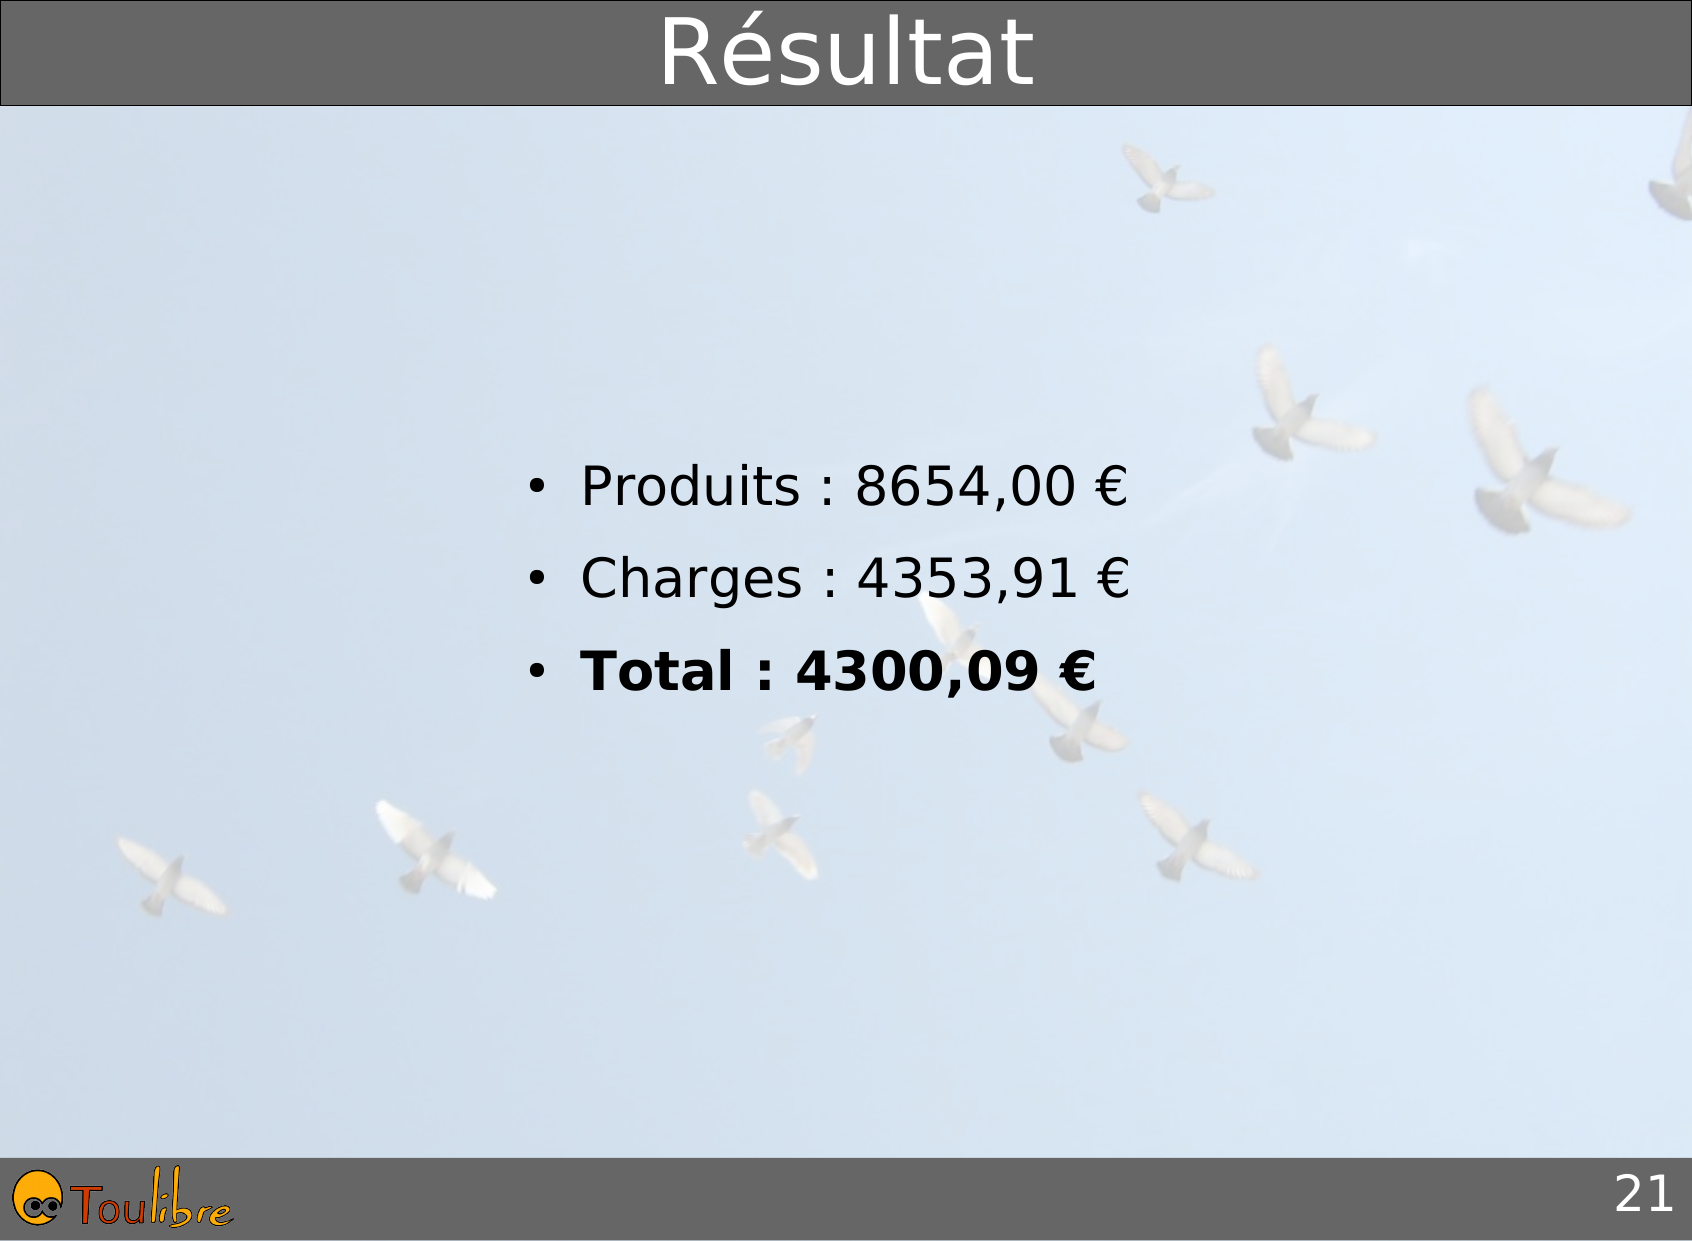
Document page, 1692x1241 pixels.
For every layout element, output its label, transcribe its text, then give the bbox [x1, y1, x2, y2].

list Produits : 8654,00 € Charges : 4353,91 € Total : 4300,09 € [509, 454, 1297, 759]
title Résultat [0, 0, 1692, 107]
picture [12, 1165, 234, 1228]
